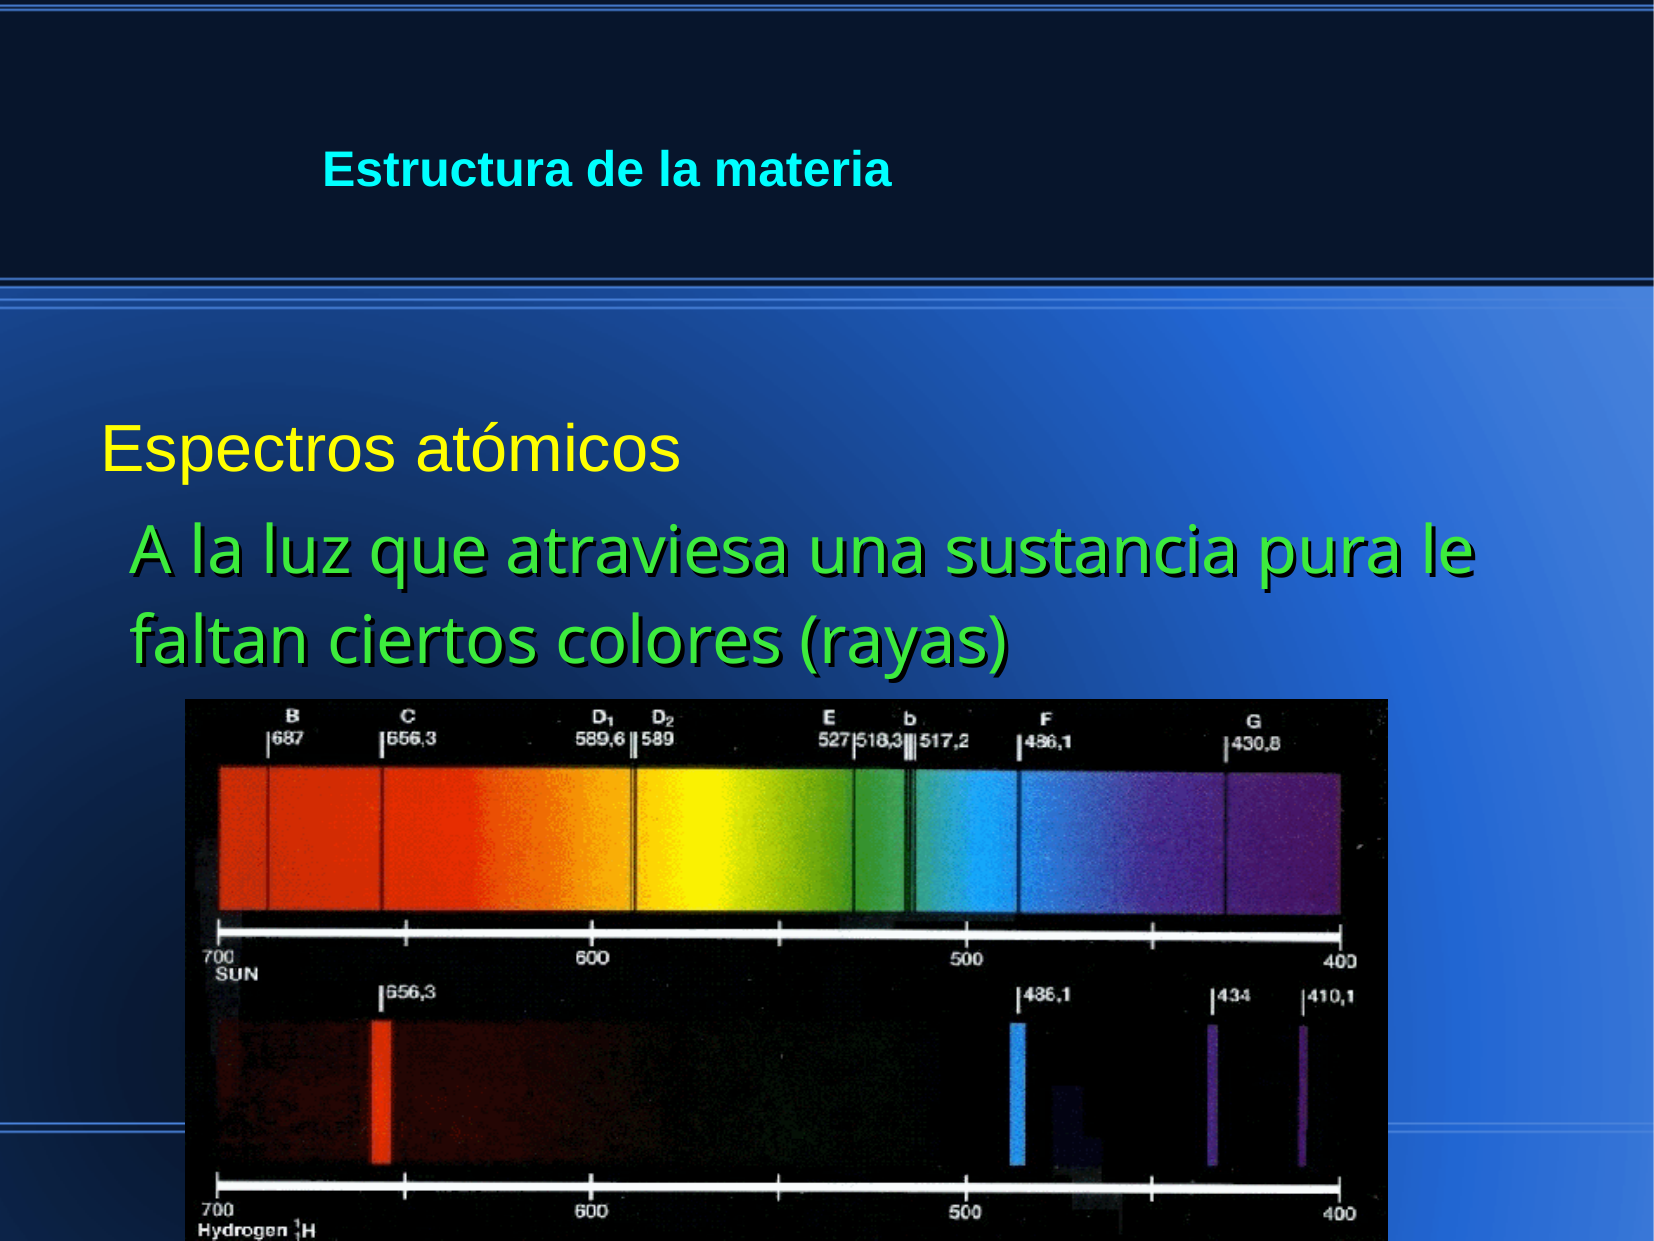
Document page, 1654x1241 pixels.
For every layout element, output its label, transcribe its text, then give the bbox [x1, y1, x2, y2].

title Estructura de la materia [32, 118, 1182, 220]
picture [0, 0, 1654, 1241]
list Espectros atómicos [29, 306, 1595, 562]
text_box A la luz que atraviesa una sustancia pura le faltan ciertos colores (rayas) [59, 501, 1625, 680]
